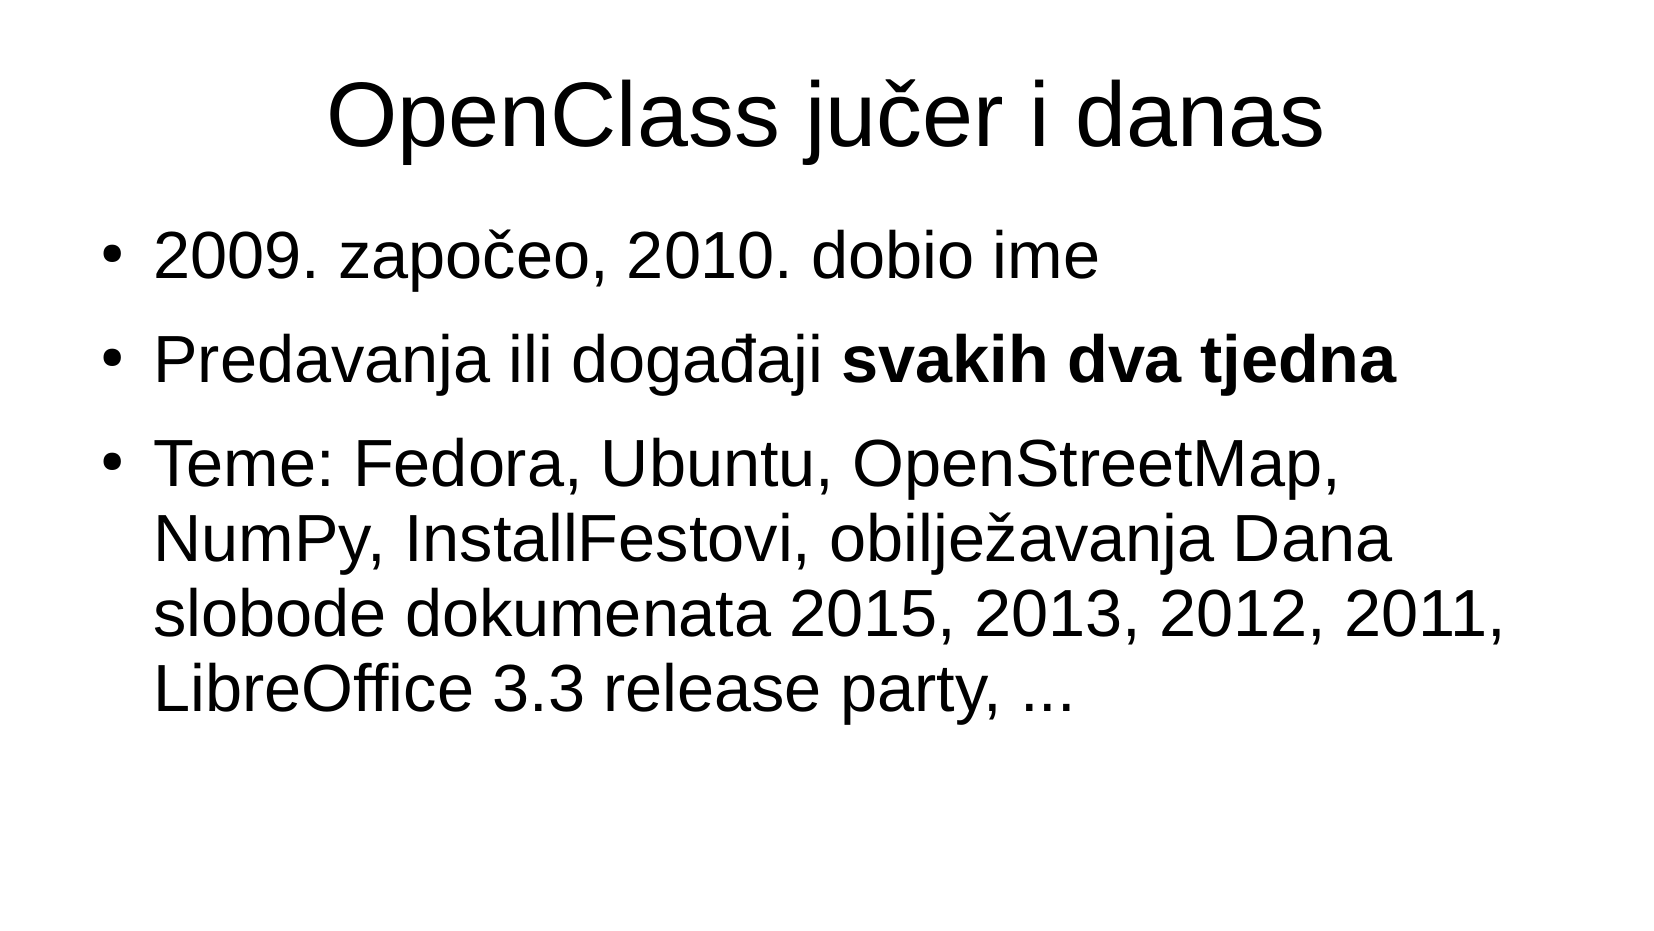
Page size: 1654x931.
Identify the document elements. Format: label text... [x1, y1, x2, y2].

list 2009. započeo, 2010. dobio ime Predavanja ili događaji svakih dva tjedna Teme: Fedora, Ubuntu, OpenStreetMap, NumPy, InstallFestovi, obilježavanja Dana slobode dokumenata 2015, 2013, 2012, 2011, LibreOffice 3.3 release party, ... [82, 217, 1571, 758]
title OpenClass jučer i danas [82, 37, 1571, 193]
